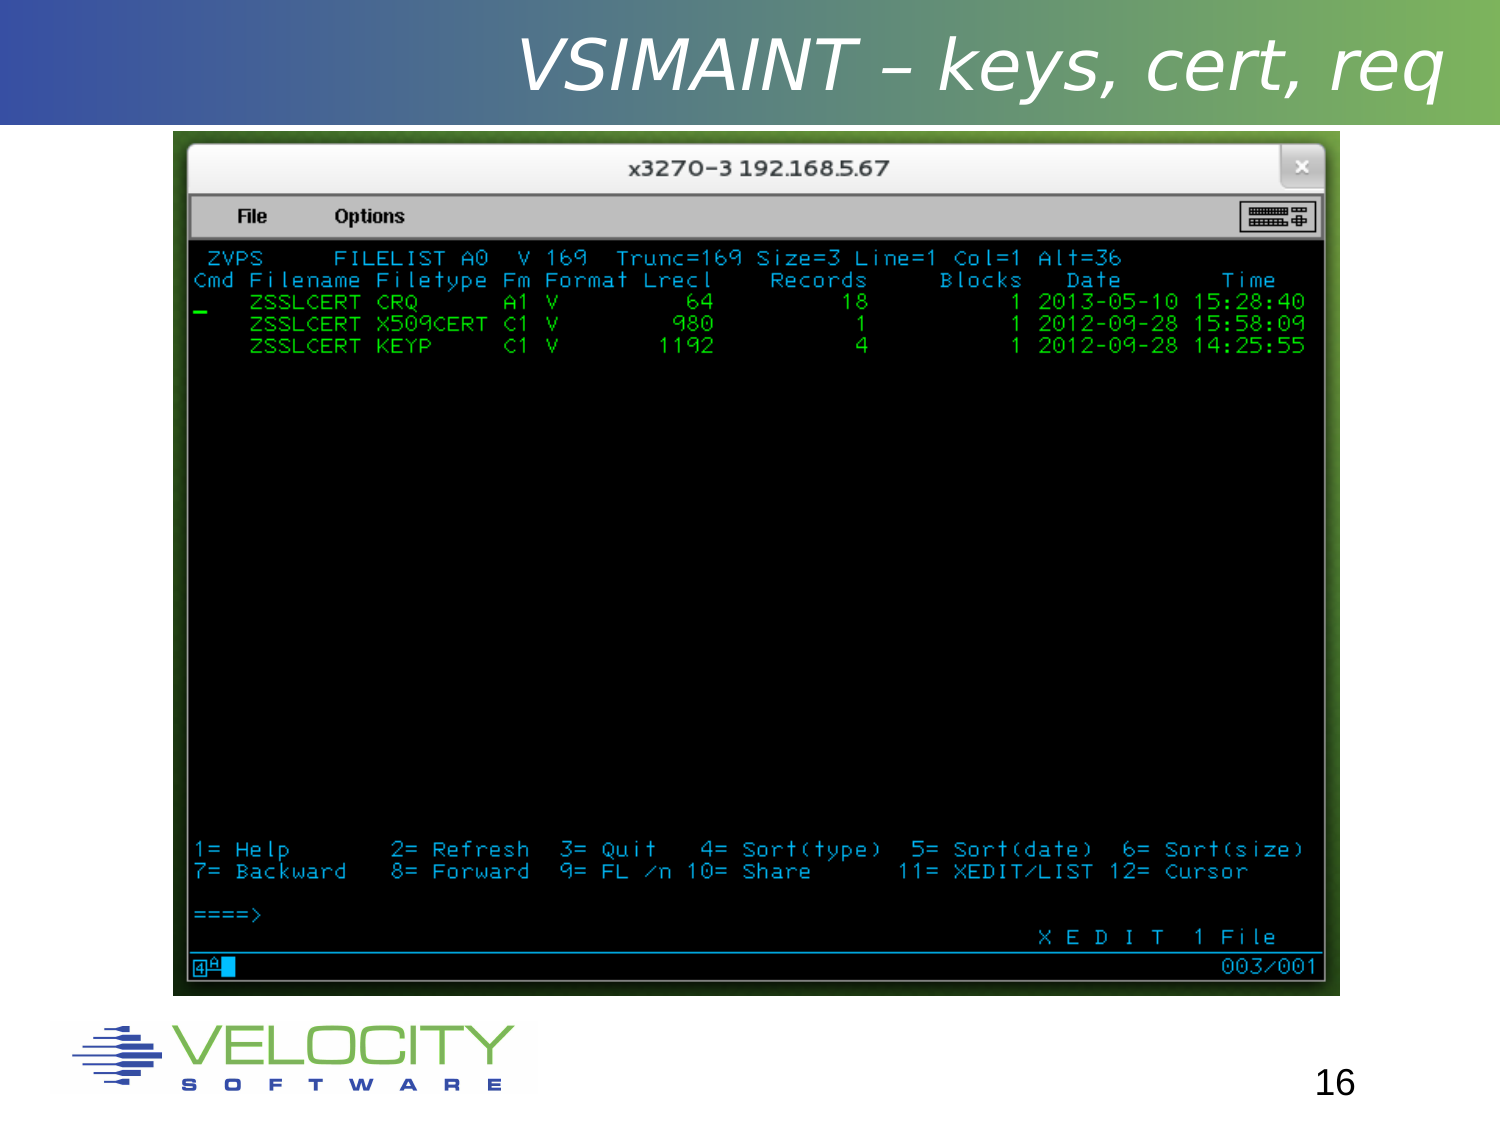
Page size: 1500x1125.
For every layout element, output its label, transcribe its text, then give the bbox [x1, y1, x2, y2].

picture [50, 1021, 538, 1094]
picture [173, 131, 1340, 997]
title VSIMAINT – keys, cert, req [62, 12, 1463, 113]
